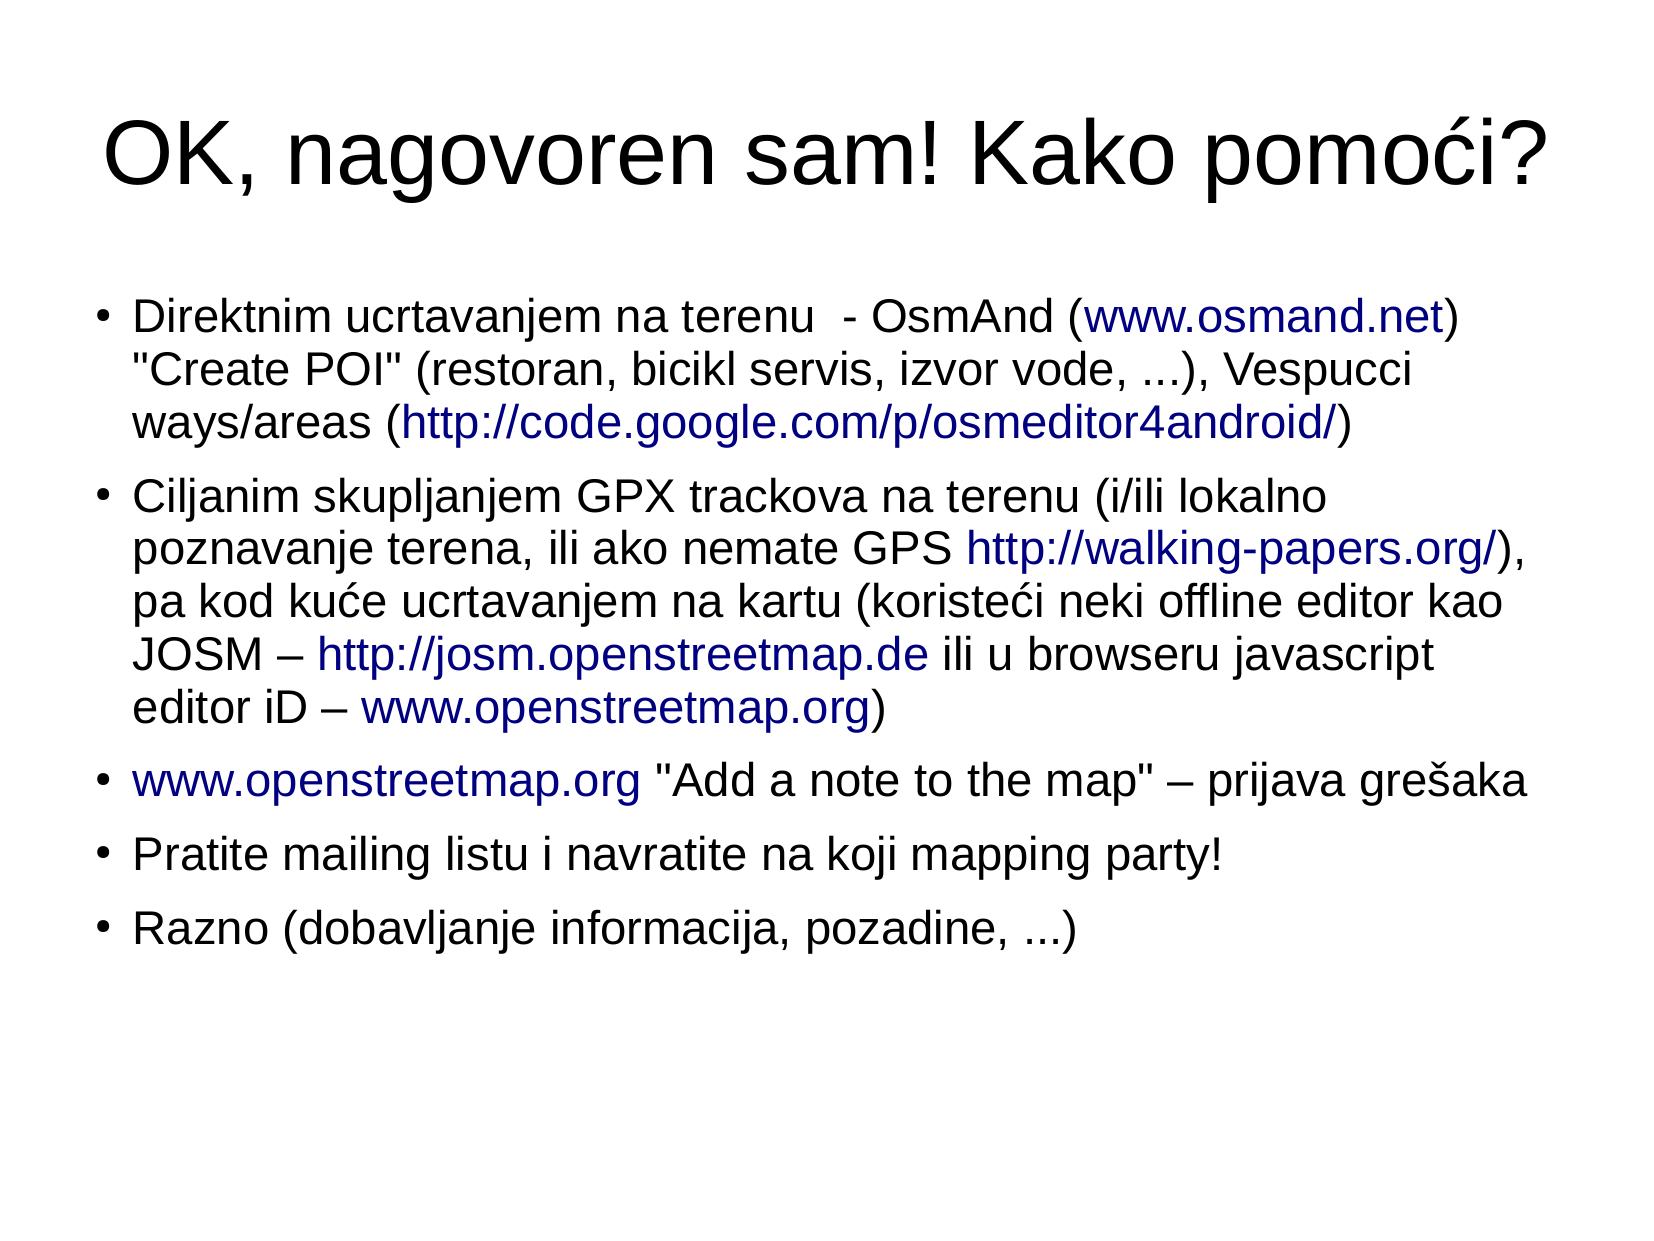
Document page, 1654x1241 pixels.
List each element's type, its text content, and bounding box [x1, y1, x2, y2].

list Direktnim ucrtavanjem na terenu - OsmAnd (www.osmand.net) "Create POI" (restoran, bicikl servis, izvor vode, ...), Vespucci ways/areas (http://code.google.com/p/osmeditor4android/) Ciljanim skupljanjem GPX trackova na terenu (i/ili lokalno poznavanje terena, ili ako nemate GPS http://walking-papers.org/), pa kod kuće ucrtavanjem na kartu (koristeći neki offline editor kao JOSM – http://josm.openstreetmap.de ili u browseru javascript editor iD – www.openstreetmap.org) www.openstreetmap.org "Add a note to the map" – prijava grešaka Pratite mailing listu i navratite na koji mapping party! Razno (dobavljanje informacija, pozadine, ...) [82, 290, 1538, 1010]
title OK, nagovoren sam! Kako pomoći? [82, 49, 1571, 257]
